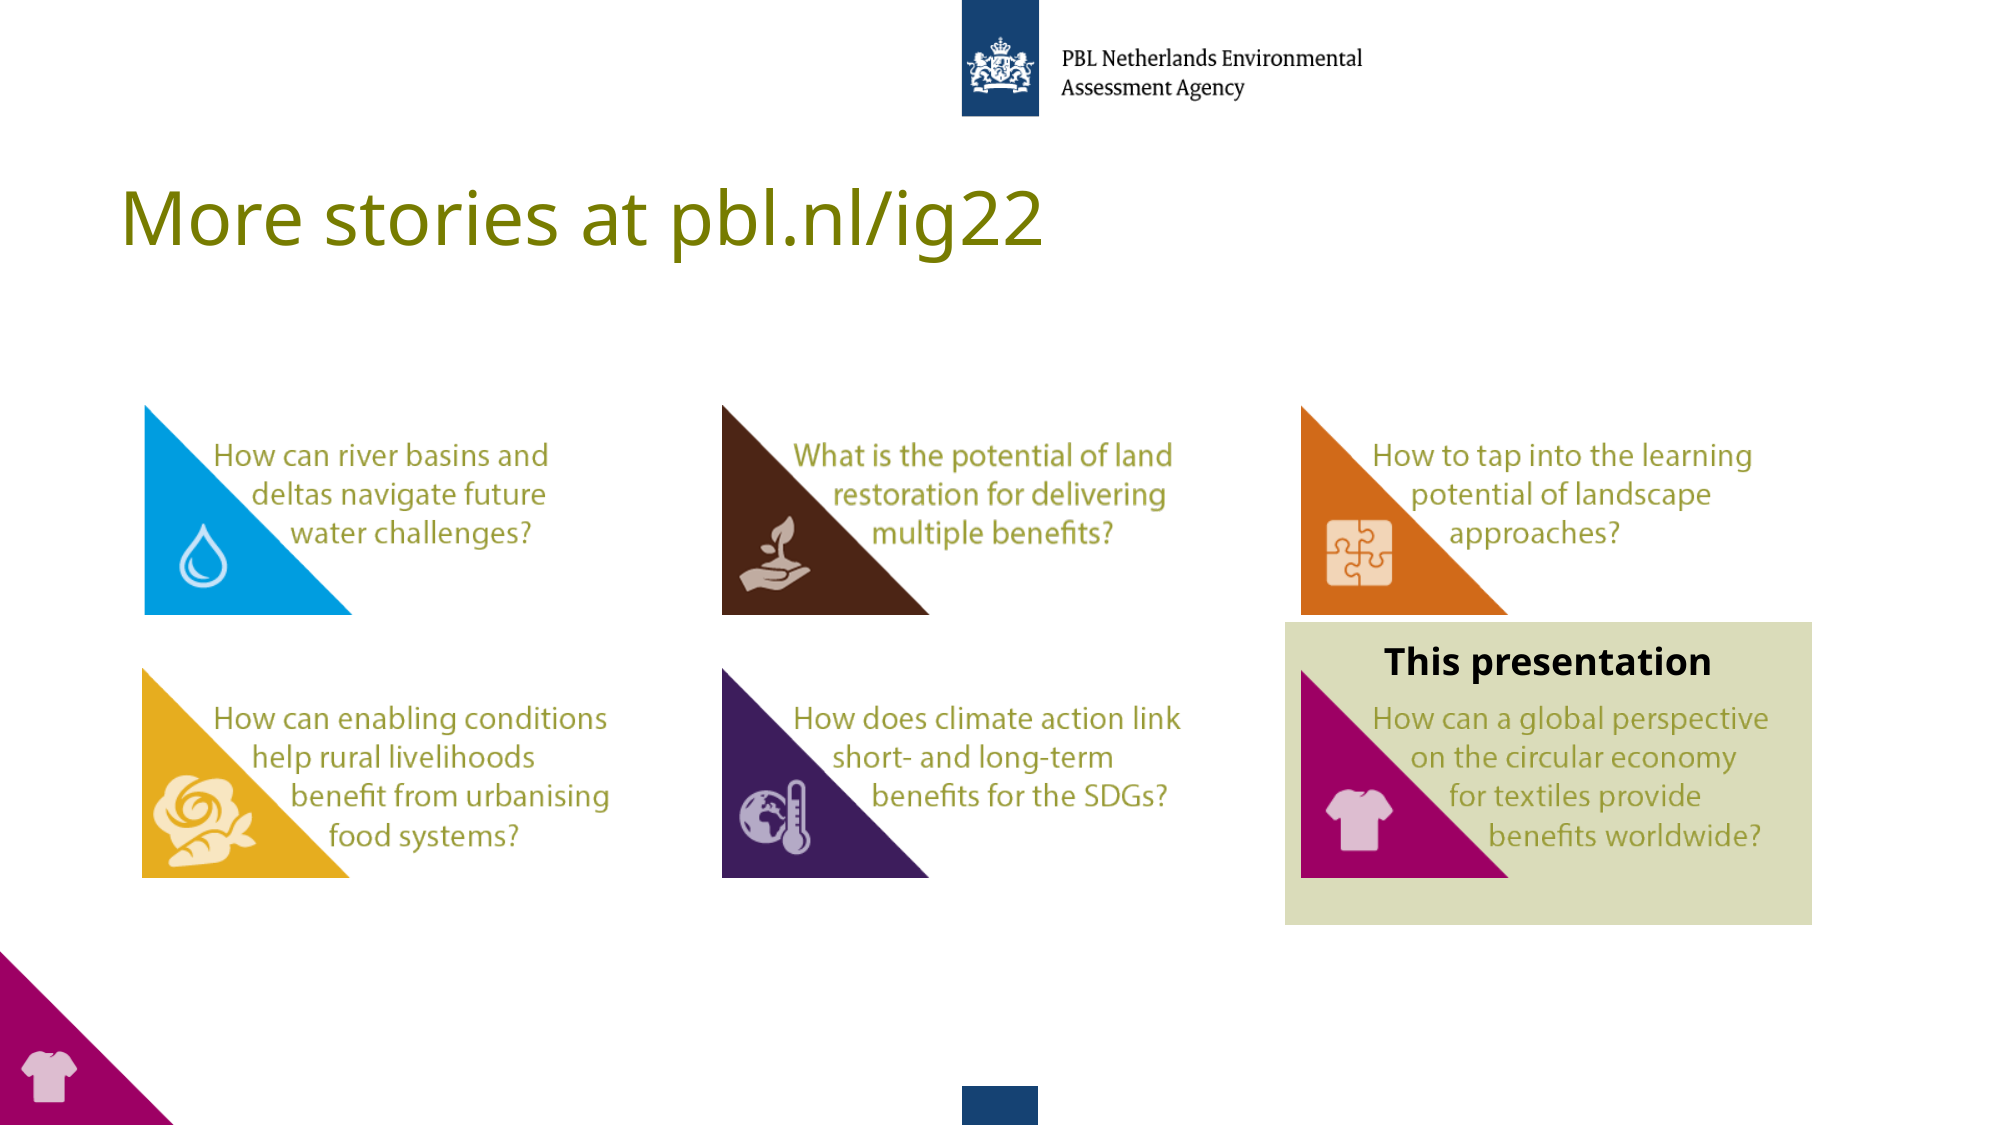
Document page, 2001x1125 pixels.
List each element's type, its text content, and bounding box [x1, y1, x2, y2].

picture [1301, 405, 1808, 615]
picture [722, 668, 1228, 878]
text_box [1285, 622, 1812, 925]
picture [142, 405, 649, 615]
picture [722, 405, 1228, 615]
picture [142, 668, 649, 878]
picture [180, 524, 227, 588]
text_box This presentation [1340, 630, 1757, 668]
picture [1301, 668, 1808, 878]
title More stories at pbl.nl/ig22 [104, 172, 1897, 329]
